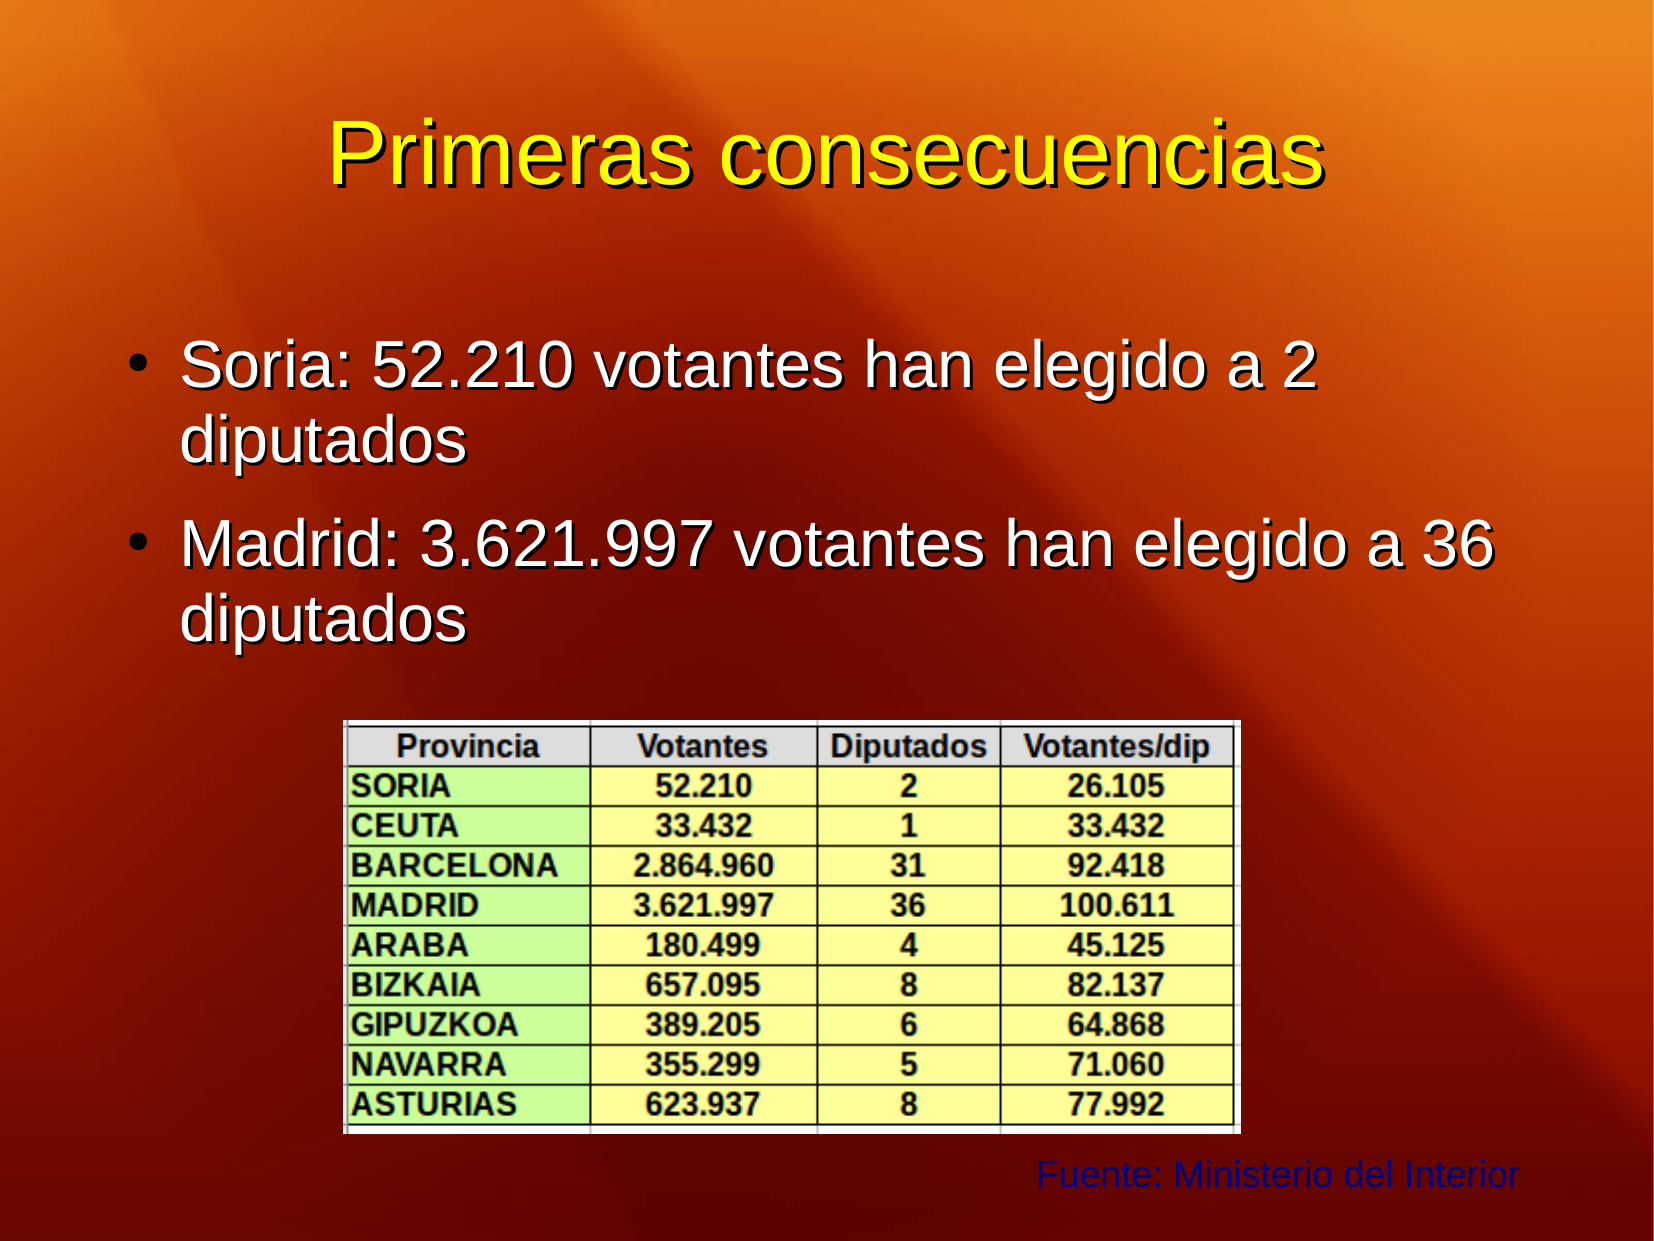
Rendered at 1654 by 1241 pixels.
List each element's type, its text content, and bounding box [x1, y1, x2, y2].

title Primeras consecuencias [82, 49, 1571, 257]
list Soria: 52.210 votantes han elegido a 2 diputados Madrid: 3.621.997 votantes han elegido a 36 diputados [108, 327, 1571, 658]
text_box Fuente: Ministerio del Interior [909, 1145, 1536, 1203]
picture [0, 0, 1654, 1241]
